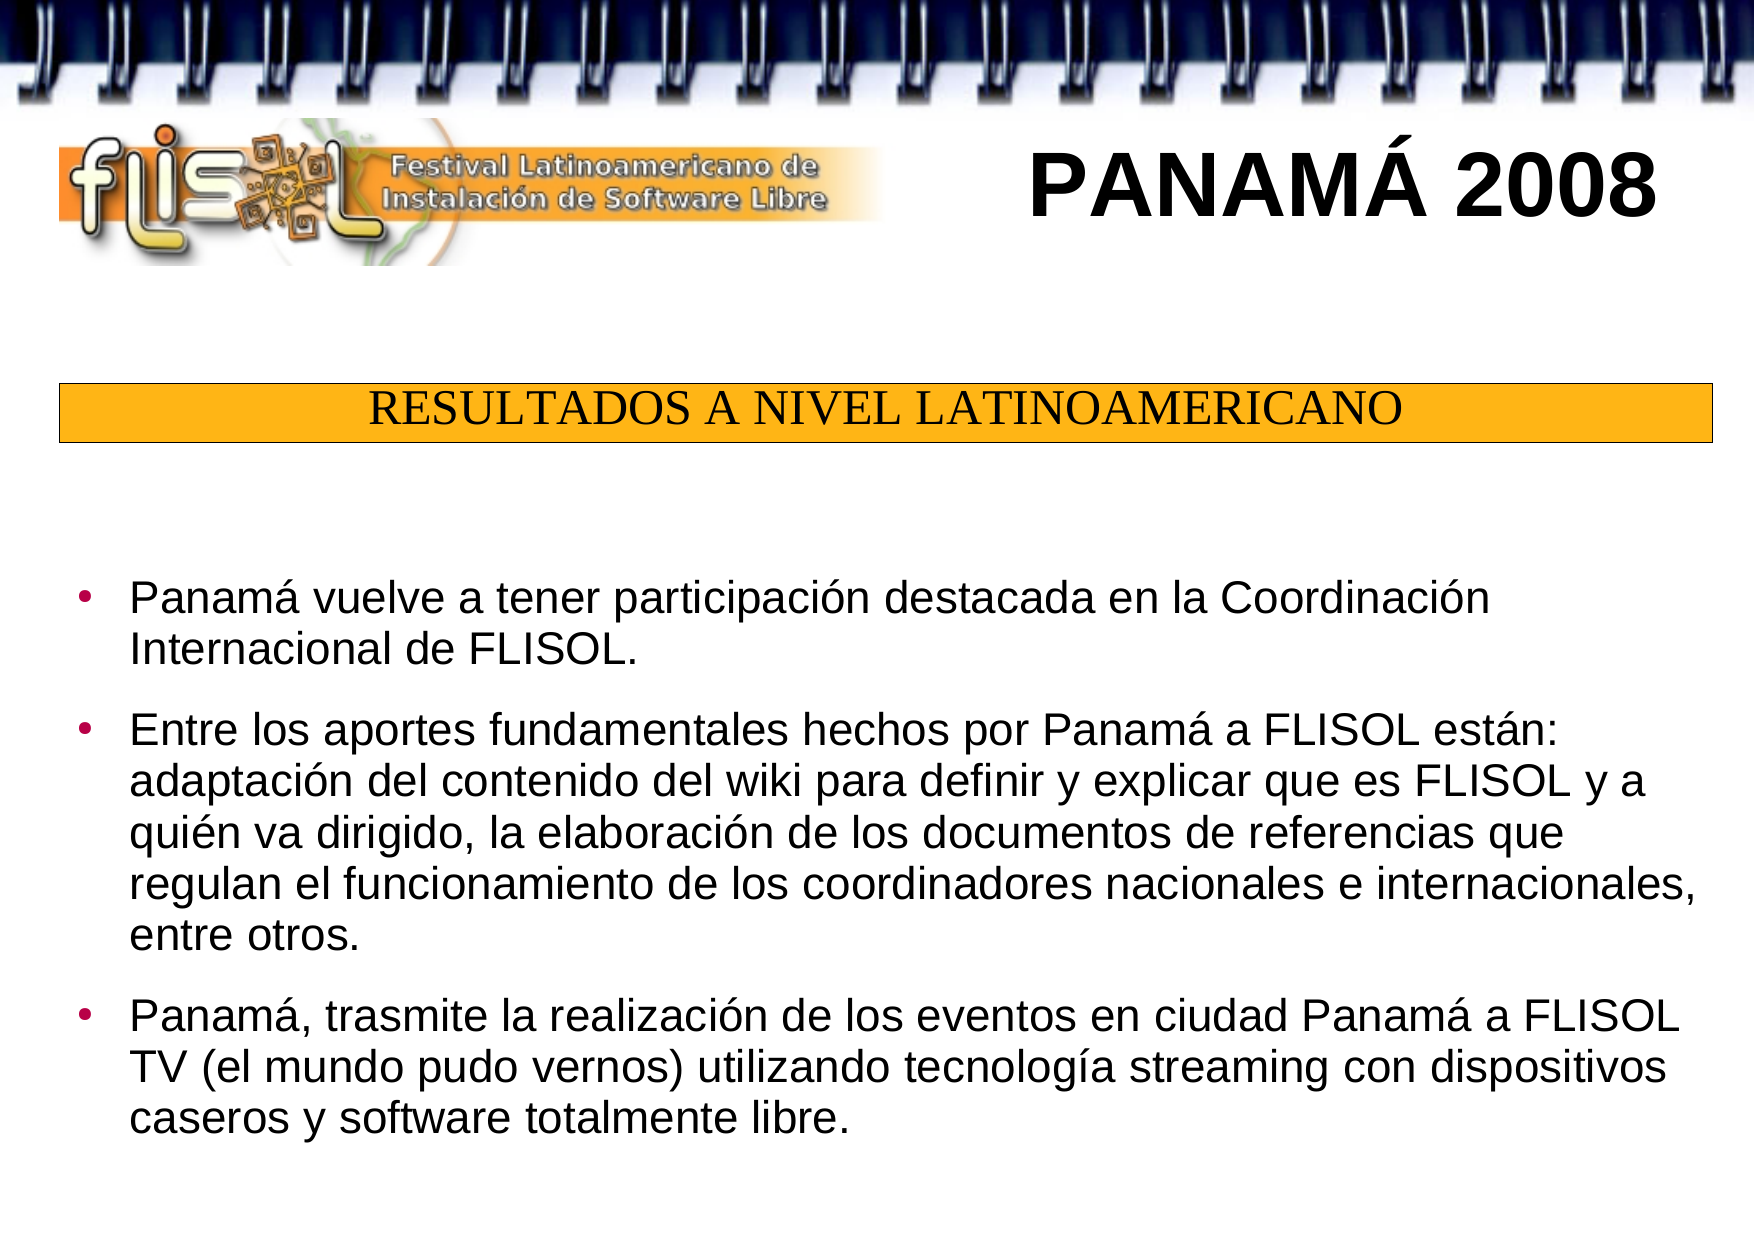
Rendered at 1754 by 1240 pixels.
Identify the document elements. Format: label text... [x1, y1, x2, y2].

picture [0, 0, 1754, 266]
title PANAMÁ 2008 [974, 132, 1713, 237]
list Panamá vuelve a tener participación destacada en la Coordinación Internacional de FLISOL. Entre los aportes fundamentales hechos por Panamá a FLISOL están: adaptación del contenido del wiki para definir y explicar que es FLISOL y a quién va dirigido, la elaboración de los documentos de referencias que regulan el funcionamiento de los coordinadores nacionales e internacionales, entre otros. Panamá, trasmite la realización de los eventos en ciudad Panamá a FLISOL TV (el mundo pudo vernos) utilizando tecnología streaming con dispositivos caseros y software totalmente libre. [59, 572, 1713, 1144]
text_box RESULTADOS A NIVEL LATINOAMERICANO [59, 383, 1713, 443]
